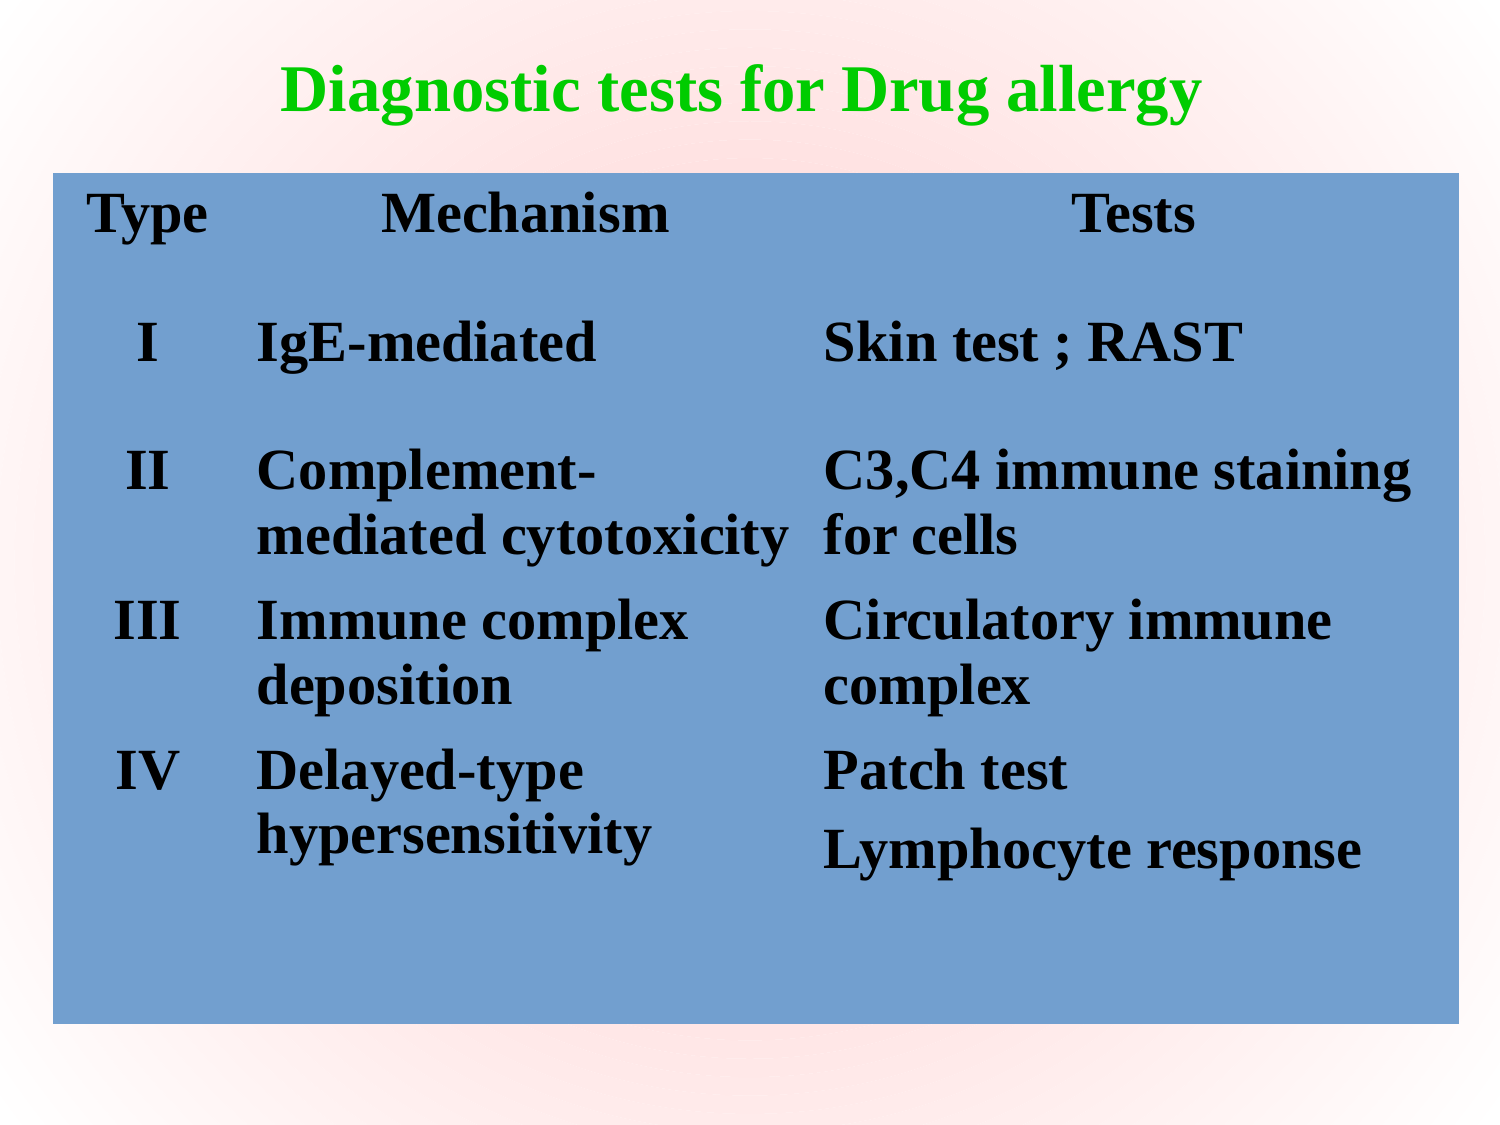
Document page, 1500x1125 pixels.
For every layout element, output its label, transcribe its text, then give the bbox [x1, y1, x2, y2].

table_cell [242, 895, 809, 1024]
table_cell Skin test ; RAST [809, 302, 1459, 431]
table_cell [809, 895, 1459, 1024]
table_cell I [53, 302, 242, 431]
table_cell Patch test Lymphocyte response [809, 730, 1459, 895]
table_cell IgE-mediated [242, 302, 809, 431]
table_cell Circulatory immune complex [809, 580, 1459, 730]
table_cell C3,C4 immune staining for cells [809, 431, 1459, 580]
table_cell Immune complex deposition [242, 580, 809, 730]
table_cell IV [53, 730, 242, 895]
table_header Mechanism [242, 173, 809, 302]
text_box Diagnostic tests for Drug allergy [86, 37, 1414, 133]
table_cell Delayed-type hypersensitivity [242, 730, 809, 895]
table_cell Complement-mediated cytotoxicity [242, 431, 809, 580]
table_cell [53, 895, 242, 1024]
table_cell II [53, 431, 242, 580]
table_header Tests [809, 173, 1459, 302]
table_cell III [53, 580, 242, 730]
table_header Type [53, 173, 242, 302]
